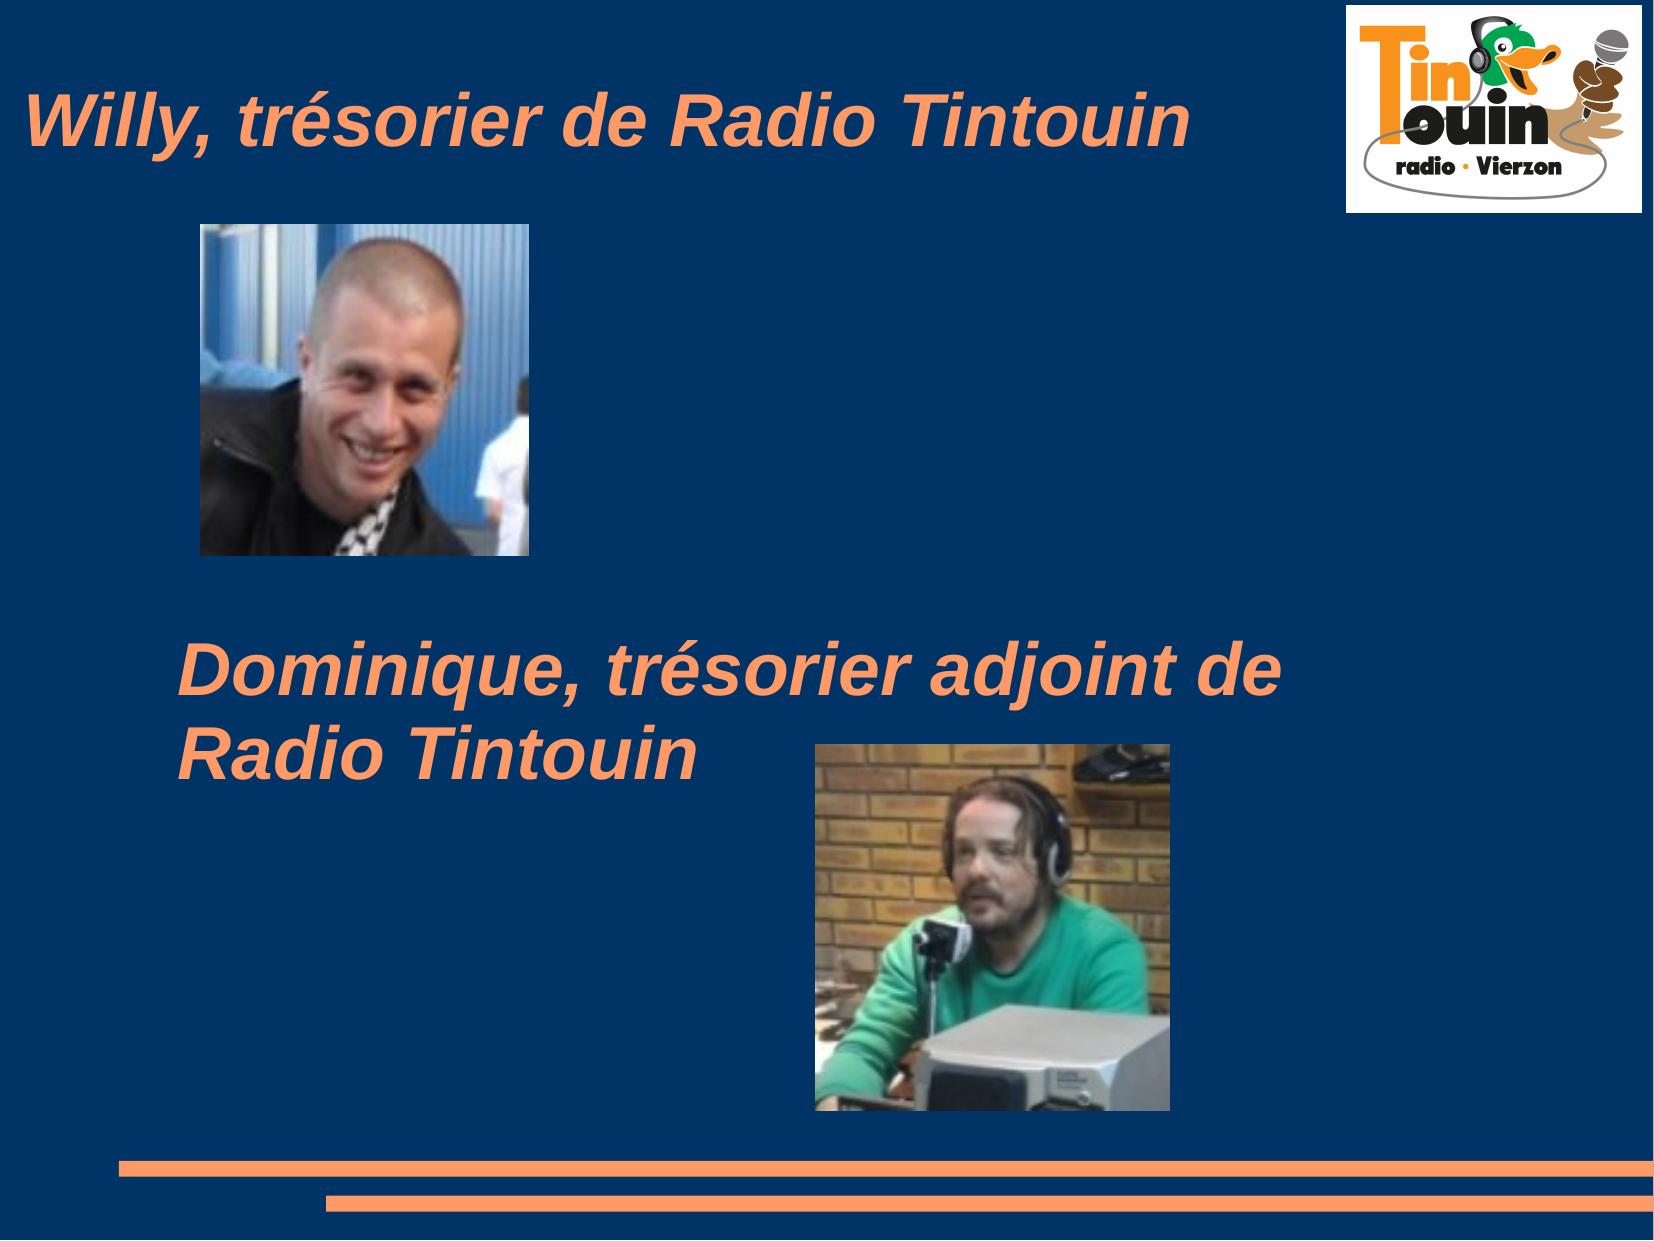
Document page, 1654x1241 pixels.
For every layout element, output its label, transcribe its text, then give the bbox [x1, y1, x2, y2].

picture [1346, 5, 1642, 213]
picture [815, 744, 1170, 1111]
title Dominique, trésorier adjoint de Radio Tintouin [177, 607, 1500, 815]
picture [200, 224, 529, 556]
title Willy, trésorier de Radio Tintouin [11, 17, 1205, 225]
